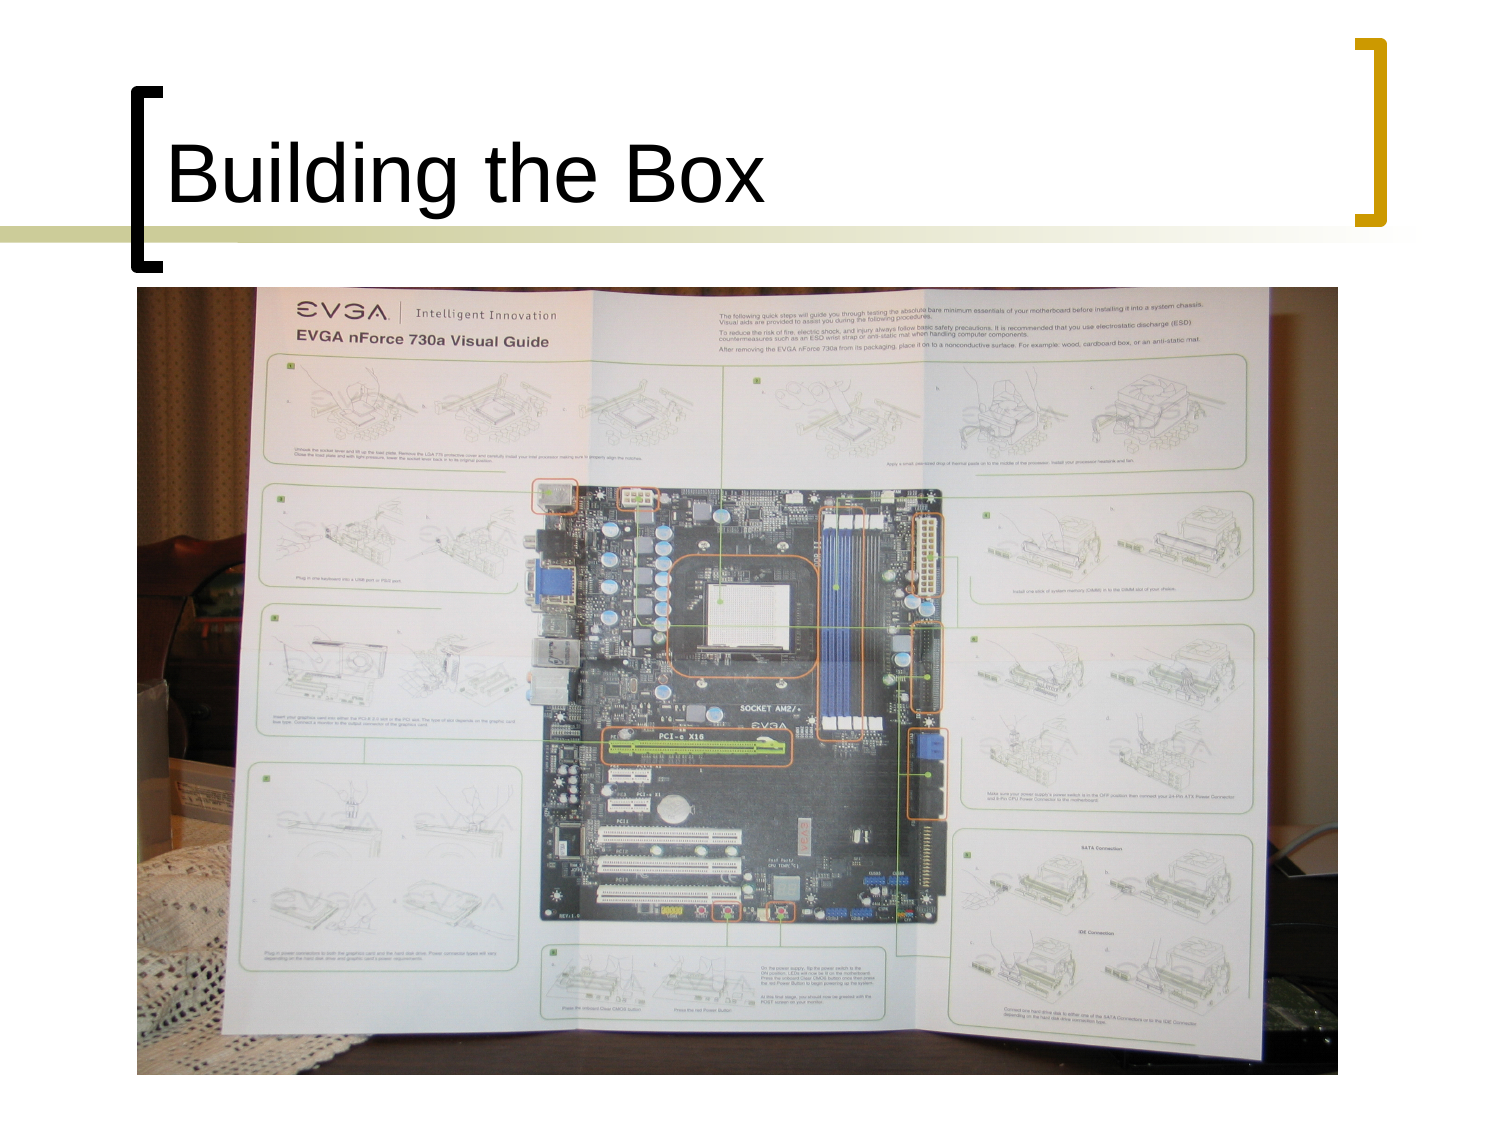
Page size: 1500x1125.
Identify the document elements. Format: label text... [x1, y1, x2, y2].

text_box Building the Box [150, 99, 785, 238]
picture [137, 287, 1340, 1078]
